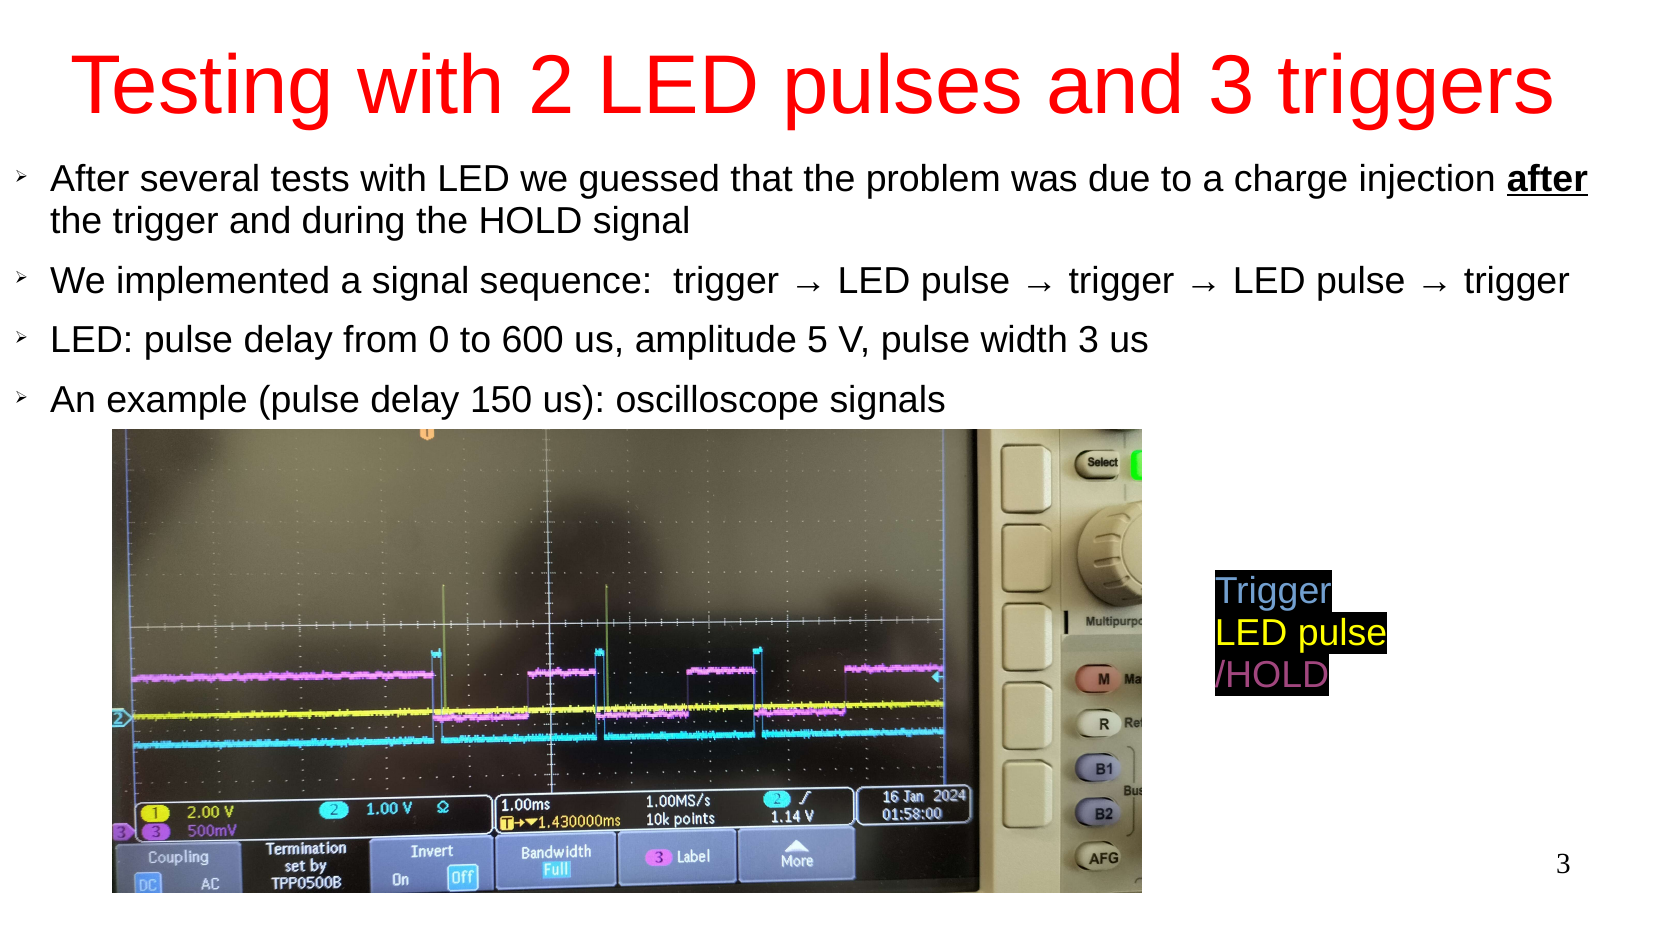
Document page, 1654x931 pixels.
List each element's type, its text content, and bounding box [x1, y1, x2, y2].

title Testing with 2 LED pulses and 3 triggers [37, 7, 1613, 150]
text_box After several tests with LED we guessed that the problem was due to a charge injection after the trigger and during the HOLD signal We implemented a signal sequence: trigger → LED pulse → trigger → LED pulse → trigger LED: pulse delay from 0 to 600 us, amplitude 5 V, pulse width 3 us An example (pulse delay 150 us): oscilloscope signals [0, 150, 1613, 488]
text_box Trigger LED pulse /HOLD [1200, 562, 1538, 704]
picture [112, 429, 1142, 893]
